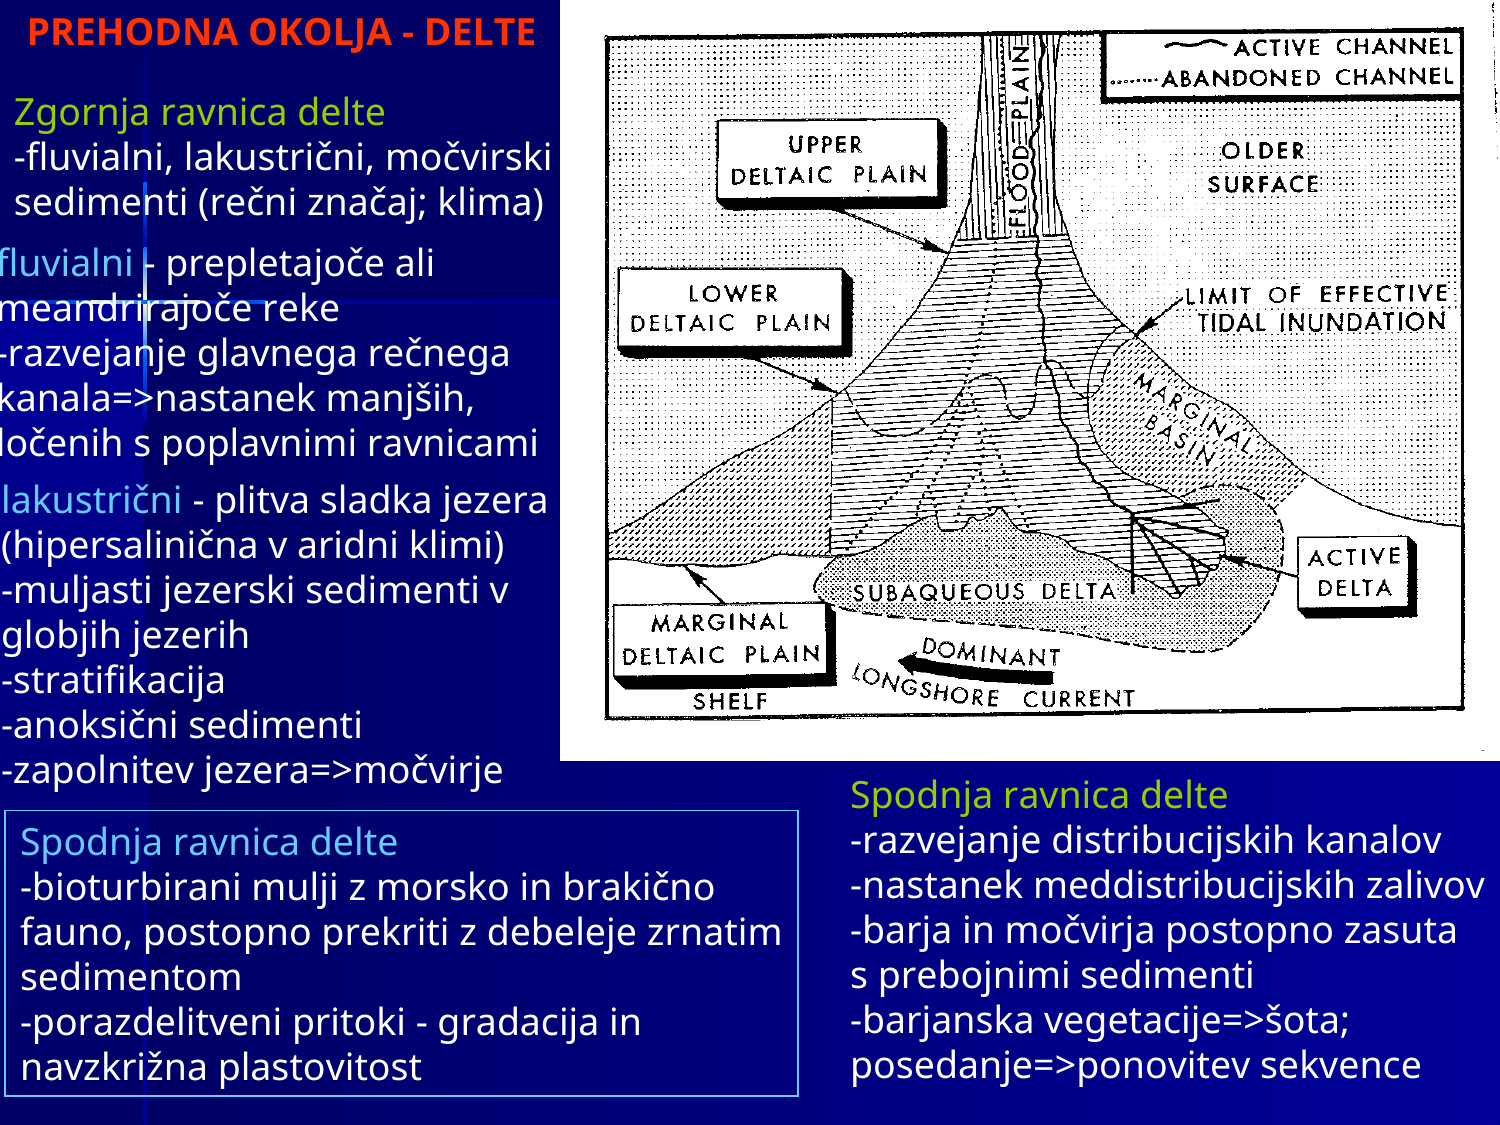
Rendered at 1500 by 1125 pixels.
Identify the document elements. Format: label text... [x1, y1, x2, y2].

text_box Spodnja ravnica delte -razvejanje distribucijskih kanalov -nastanek meddistribucijskih zalivov -barja in močvirja postopno zasuta s prebojnimi sedimenti -barjanska vegetacije=>šota; posedanje=>ponovitev sekvence [835, 763, 1500, 1094]
text_box PREHODNA OKOLJA - DELTE [11, 0, 552, 61]
text_box lakustrični - plitva sladka jezera (hipersalinična v aridni klimi) -muljasti jezerski sedimenti v globjih jezerih -stratifikacija -anoksični sedimenti -zapolnitev jezera=>močvirje [0, 467, 565, 799]
text_box Spodnja ravnica delte -bioturbirani mulji z morsko in brakično fauno, postopno prekriti z debeleje zrnatim sedimentom -porazdelitveni pritoki - gradacija in navzkrižna plastovitost [5, 810, 799, 1097]
picture [560, 0, 1500, 761]
text_box Zgornja ravnica delte -fluvialni, lakustrični, močvirski sedimenti (rečni značaj; klima) [0, 80, 569, 232]
text_box fluvialni - prepletajoče ali meandrirajoče reke -razvejanje glavnega rečnega kanala=>nastanek manjših, ločenih s poplavnimi ravnicami [0, 231, 555, 467]
